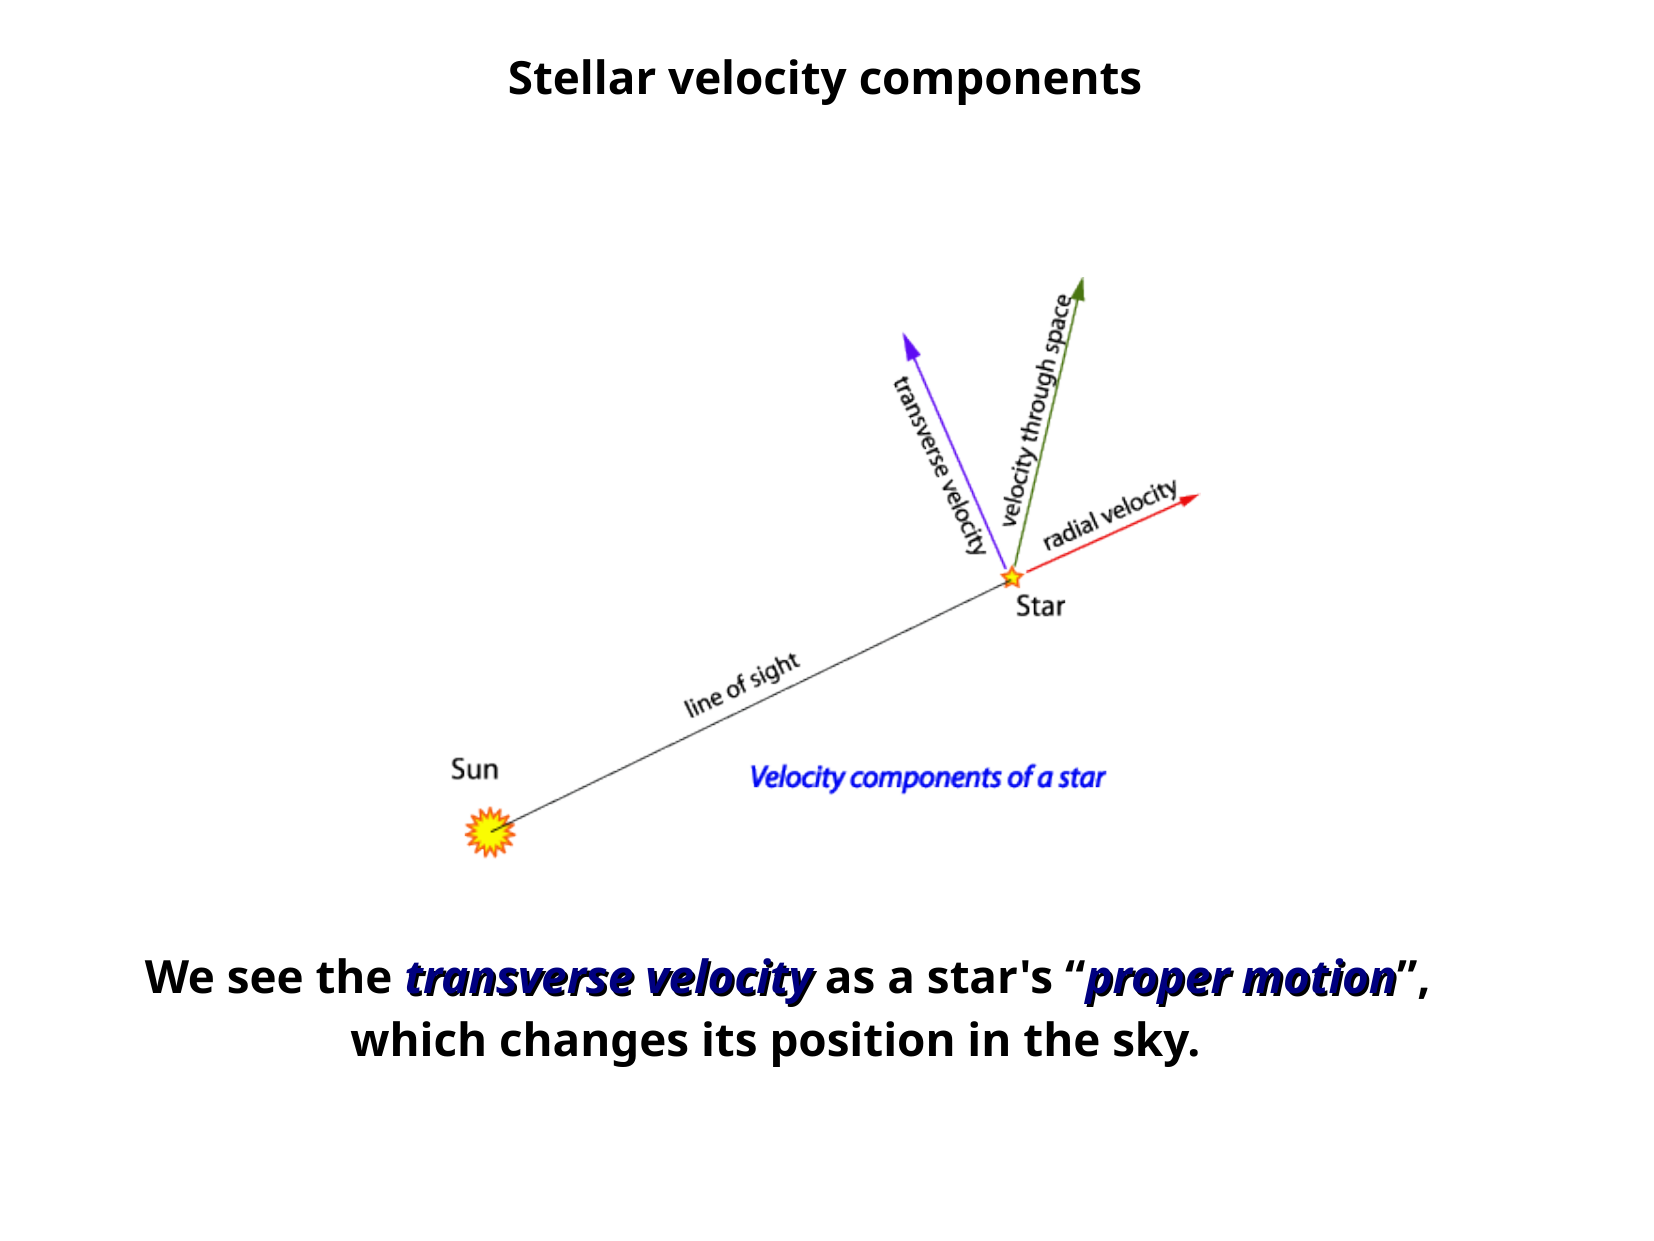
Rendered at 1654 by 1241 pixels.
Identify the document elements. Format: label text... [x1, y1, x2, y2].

text_box We see the transverse velocity as a star's “proper motion”, which changes its position in the sky. [0, 937, 1613, 1080]
text_box Stellar velocity components [0, 37, 1651, 117]
picture [450, 277, 1201, 863]
